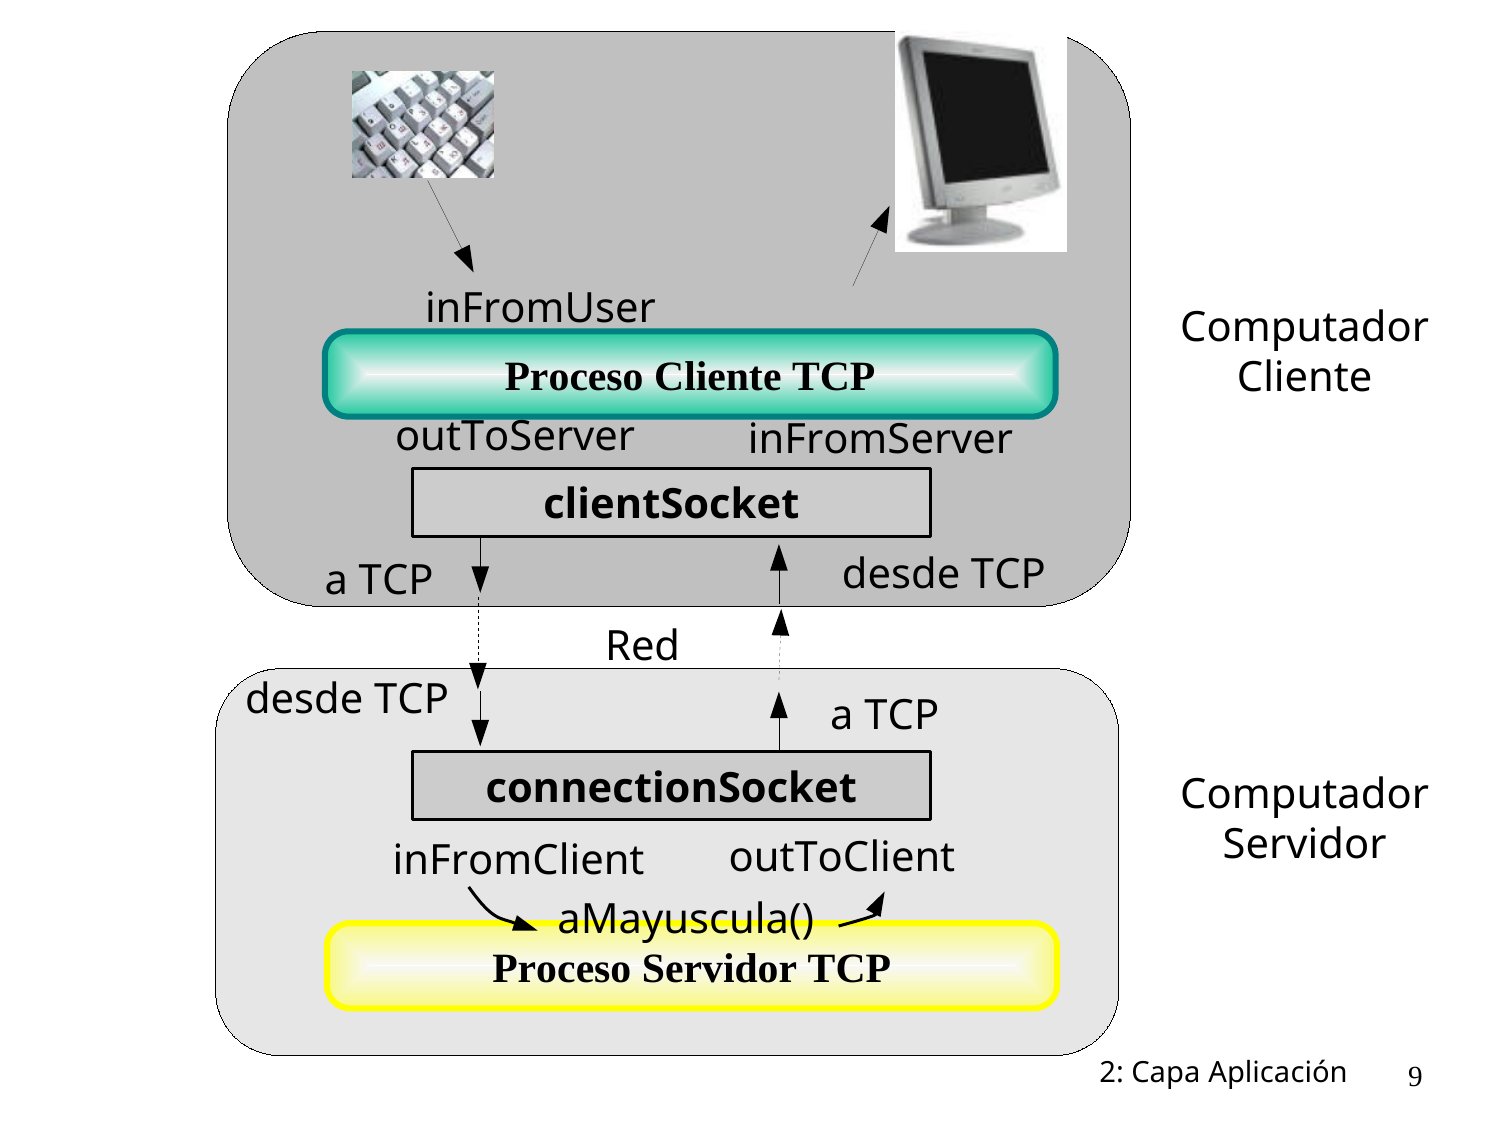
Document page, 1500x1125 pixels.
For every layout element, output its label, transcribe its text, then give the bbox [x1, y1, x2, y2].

text_box clientSocket [412, 468, 931, 537]
picture [895, 30, 1067, 252]
text_box desde TCP [815, 539, 1073, 605]
text_box Computador Cliente [1164, 292, 1445, 408]
text_box Proceso Cliente TCP [324, 331, 1056, 417]
text_box aMayuscula() [526, 884, 846, 950]
text_box outToClient [713, 822, 1018, 888]
text_box Computador Servidor [1164, 759, 1445, 874]
text_box outToServer [380, 401, 681, 467]
text_box Red [513, 611, 772, 677]
text_box a TCP [302, 545, 456, 611]
text_box [215, 668, 1119, 1056]
text_box connectionSocket [412, 751, 931, 820]
text_box Proceso Servidor TCP [326, 923, 1058, 1009]
text_box inFromUser [410, 273, 682, 339]
text_box a TCP [808, 680, 962, 748]
text_box desde TCP [218, 664, 476, 730]
text_box [227, 31, 1131, 607]
picture [352, 71, 494, 178]
text_box inFromServer [733, 404, 1049, 469]
text_box inFromClient [378, 825, 679, 890]
